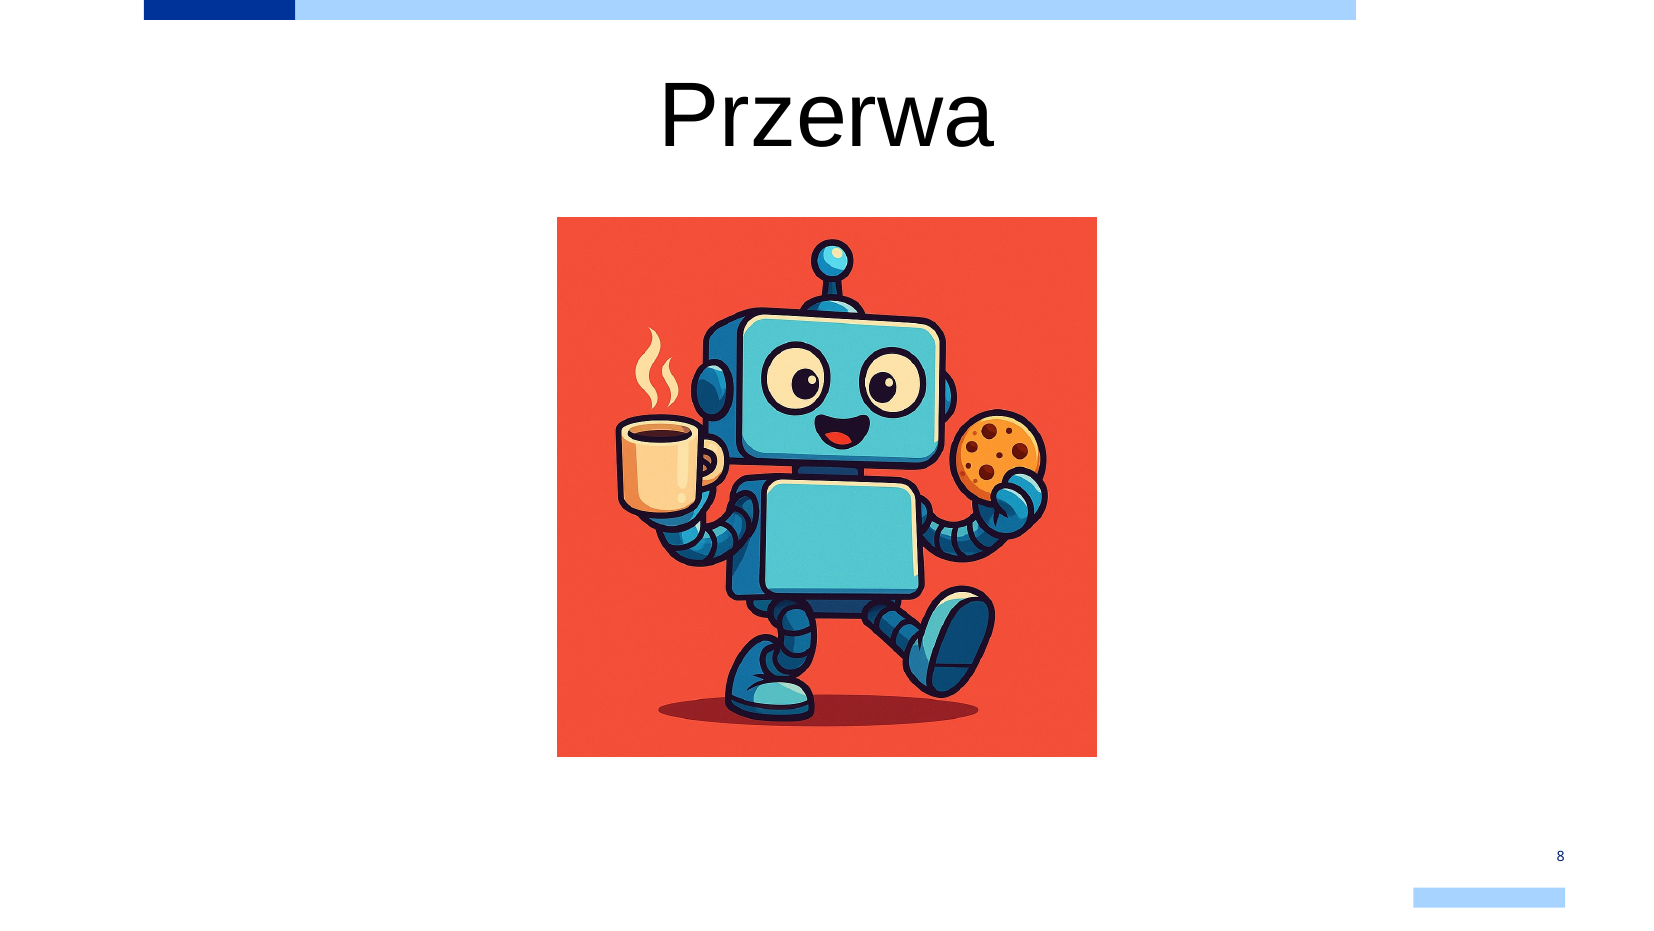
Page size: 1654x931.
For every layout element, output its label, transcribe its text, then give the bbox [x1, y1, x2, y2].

title Przerwa [82, 37, 1571, 193]
picture [557, 217, 1097, 758]
